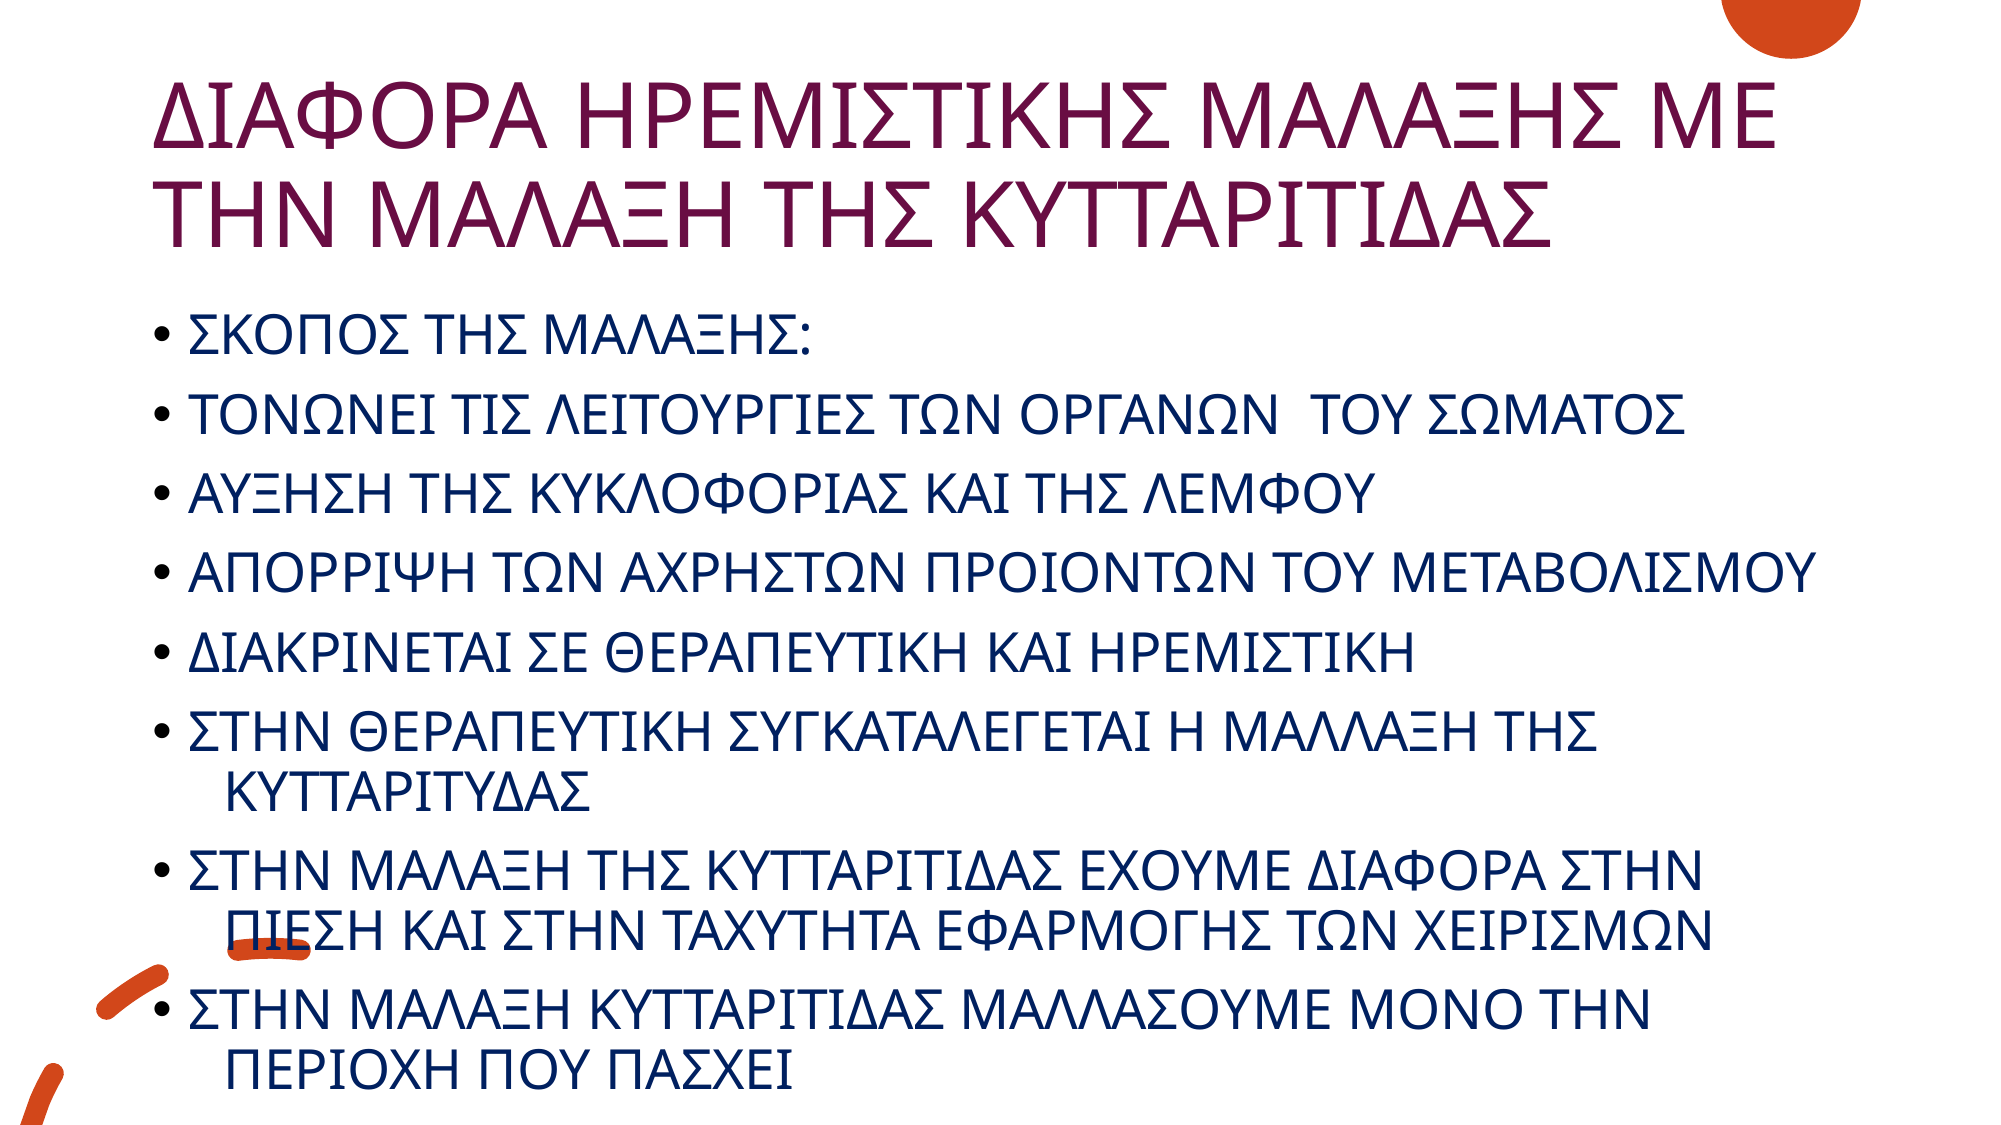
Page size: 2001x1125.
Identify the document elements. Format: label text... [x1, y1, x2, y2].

title ΔΙΑΦΟΡΑ ΗΡΕΜΙΣΤΙΚΗΣ ΜΑΛΑΞΗΣ ΜΕ ΤΗΝ ΜΑΛΑΞΗ ΤΗΣ ΚΥΤΤΑΡΙΤΙΔΑΣ [137, 59, 1863, 278]
list ΣΚΟΠΟΣ ΤΗΣ ΜΑΛΑΞΗΣ: ΤΟΝΩΝΕΙ ΤΙΣ ΛΕΙΤΟΥΡΓΙΕΣ ΤΩΝ ΟΡΓΑΝΩΝ ΤΟΥ ΣΩΜΑΤΟΣ ΑΥΞΗΣΗ ΤΗΣ ΚΥΚΛΟΦΟΡΙΑΣ ΚΑΙ ΤΗΣ ΛΕΜΦΟΥ ΑΠΟΡΡΙΨΗ ΤΩΝ ΑΧΡΗΣΤΩΝ ΠΡΟΙΟΝΤΩΝ ΤΟΥ ΜΕΤΑΒΟΛΙΣΜΟΥ ΔΙΑΚΡΙΝΕΤΑΙ ΣΕ ΘΕΡΑΠΕΥΤΙΚΗ ΚΑΙ ΗΡΕΜΙΣΤΙΚΗ ΣΤΗΝ ΘΕΡΑΠΕΥΤΙΚΗ ΣΥΓΚΑΤΑΛΕΓΕΤΑΙ Η ΜΑΛΛΑΞΗ ΤΗΣ ΚΥΤΤΑΡΙΤΥΔΑΣ ΣΤΗΝ ΜΑΛΑΞΗ ΤΗΣ ΚΥΤΤΑΡΙΤΙΔΑΣ ΕΧΟΥΜΕ ΔΙΑΦΟΡΑ ΣΤΗΝ ΠΙΕΣΗ ΚΑΙ ΣΤΗΝ ΤΑΧΥΤΗΤΑ ΕΦΑΡΜΟΓΗΣ ΤΩΝ ΧΕΙΡΙΣΜΩΝ ΣΤΗΝ ΜΑΛΑΞΗ ΚΥΤΤΑΡΙΤΙΔΑΣ ΜΑΛΛΑΣΟΥΜΕ ΜΟΝΟ ΤΗΝ ΠΕΡΙΟΧΗ ΠΟΥ ΠΑΣΧΕΙ [137, 299, 1863, 1125]
